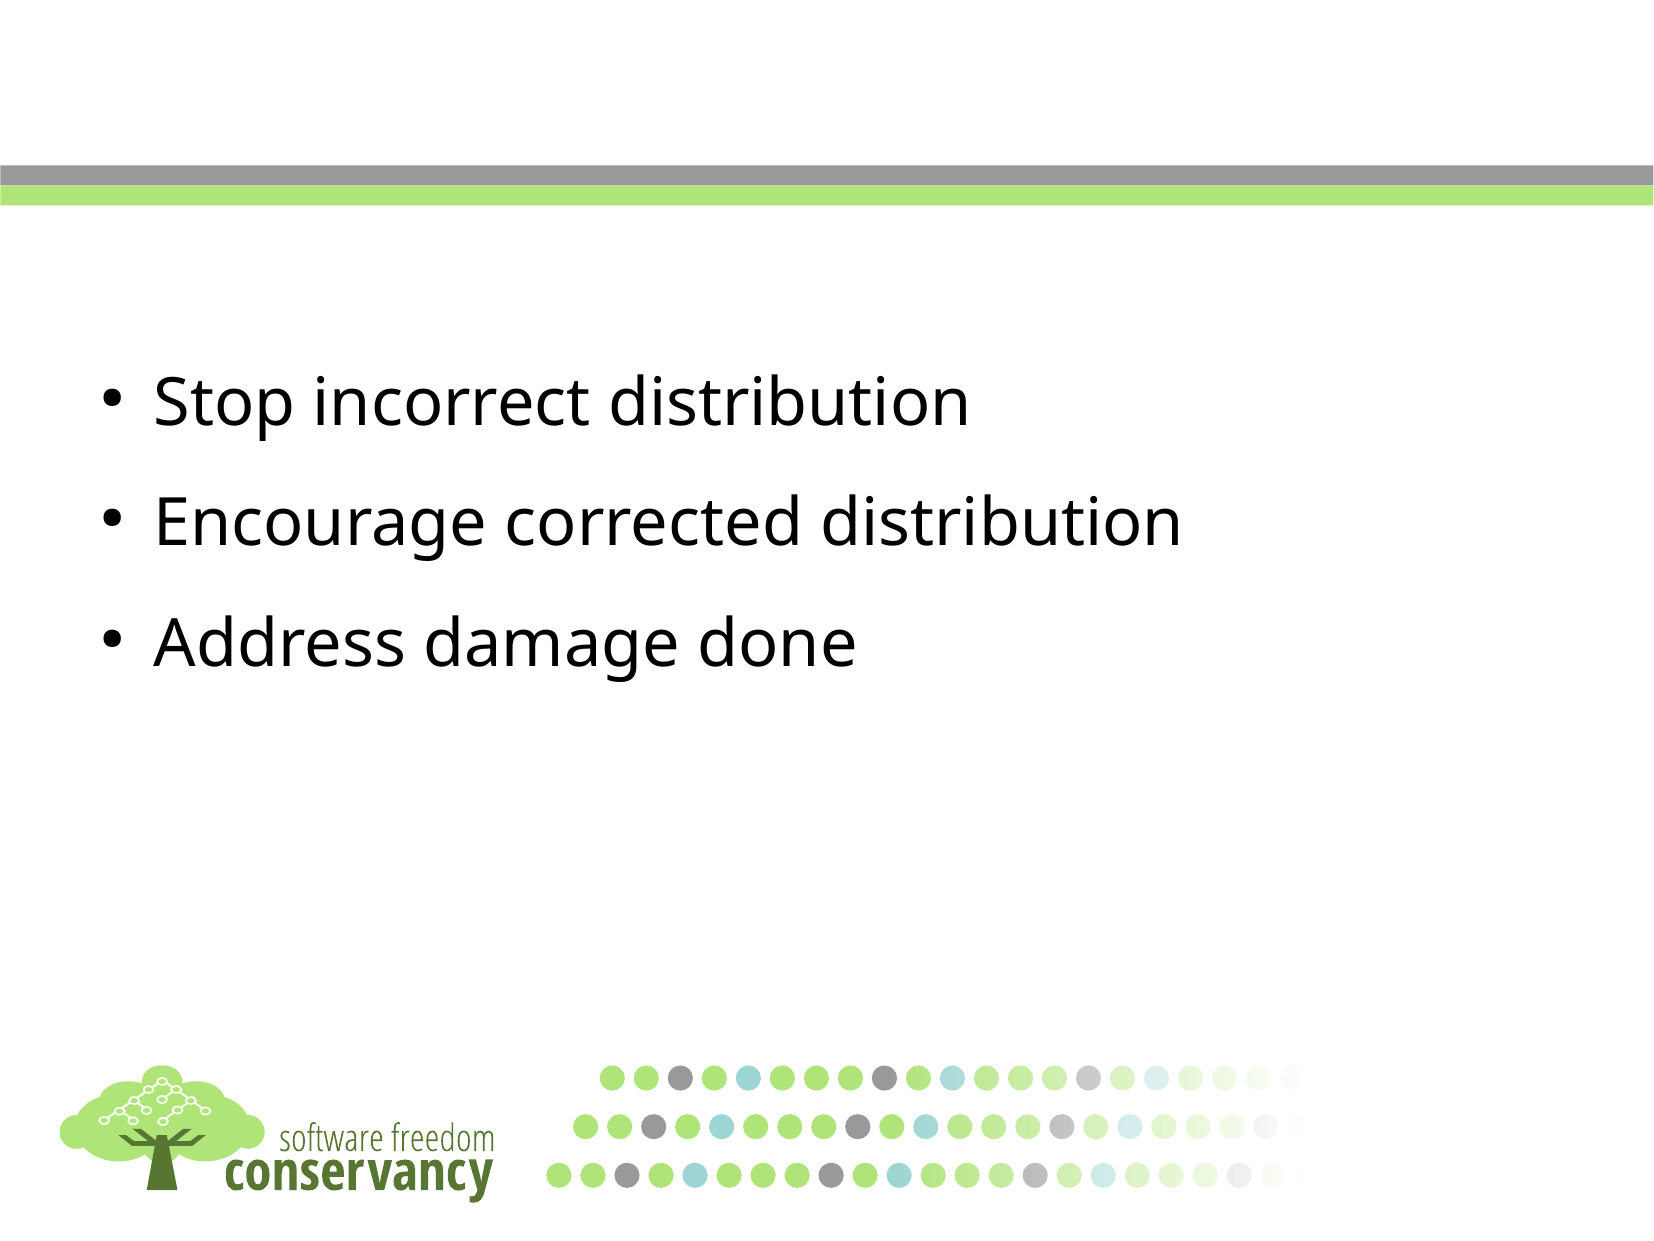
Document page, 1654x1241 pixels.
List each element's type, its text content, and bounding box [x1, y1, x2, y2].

list Stop incorrect distribution Encourage corrected distribution Address damage done [82, 354, 1538, 886]
